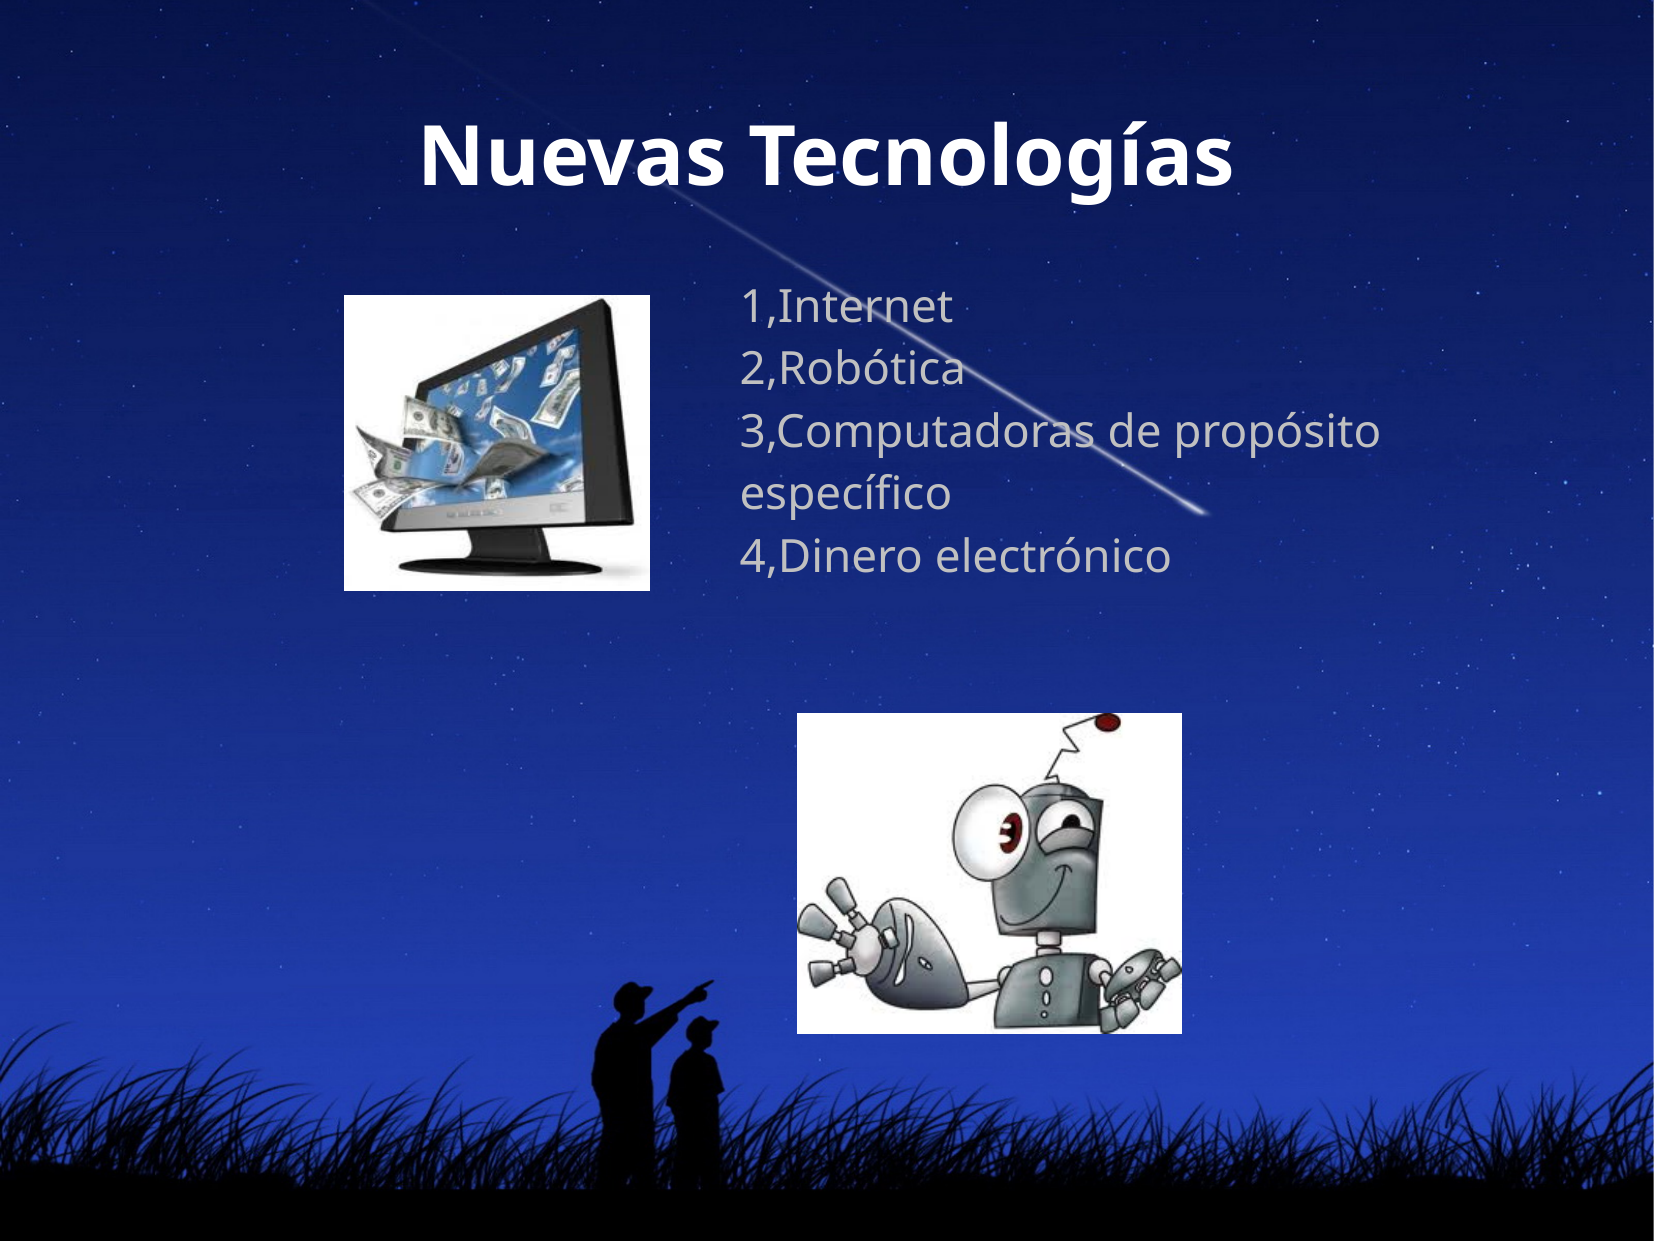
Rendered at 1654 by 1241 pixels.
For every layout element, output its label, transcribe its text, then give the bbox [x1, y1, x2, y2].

picture [0, 0, 1654, 1241]
text_box 1,Internet 2,Robótica 3,Computadoras de propósito específico 4,Dinero electrónico [724, 265, 1536, 600]
title Nuevas Tecnologías [82, 49, 1571, 257]
